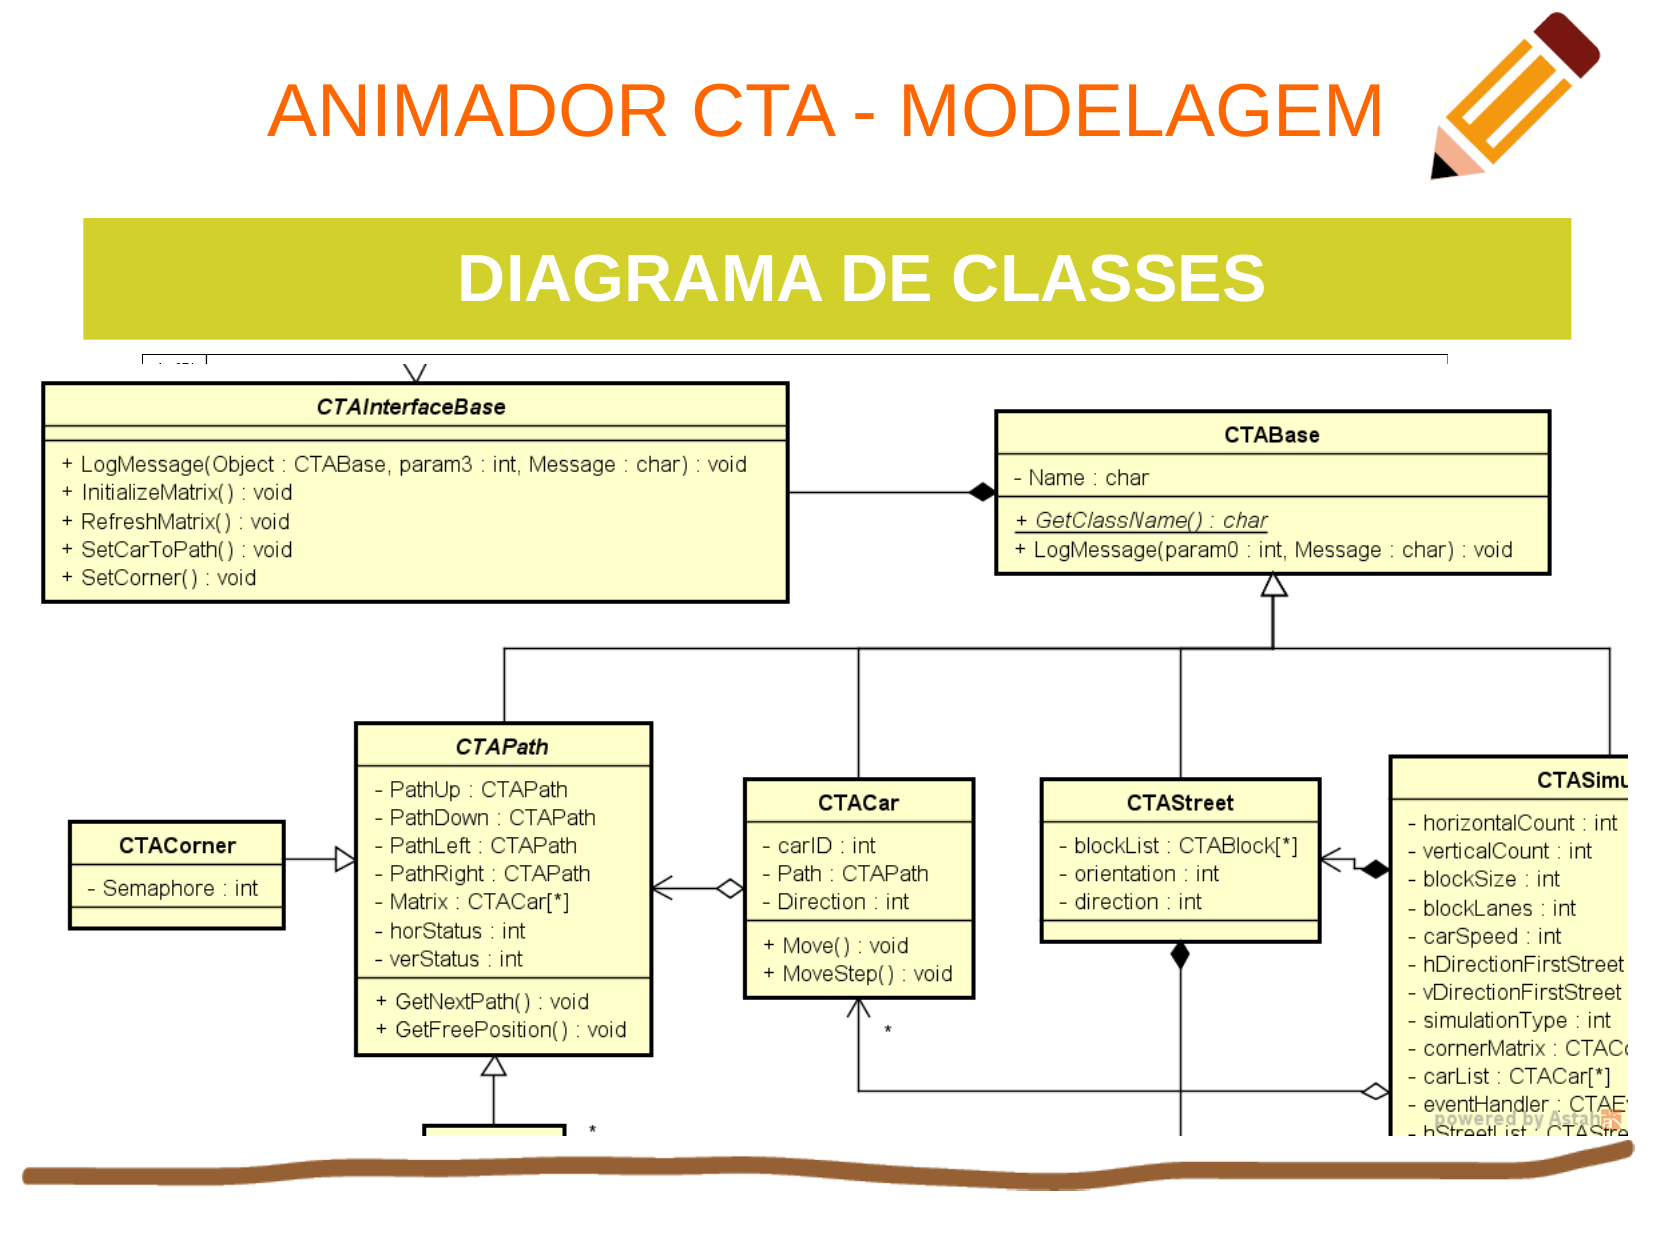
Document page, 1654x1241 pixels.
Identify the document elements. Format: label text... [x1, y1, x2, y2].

list DIAGRAMA DE CLASSES [83, 218, 1572, 340]
picture [22, 1140, 1635, 1191]
title ANIMADOR CTA - MODELAGEM [82, 49, 1571, 172]
picture [1430, 12, 1601, 181]
picture [24, 344, 1628, 1136]
